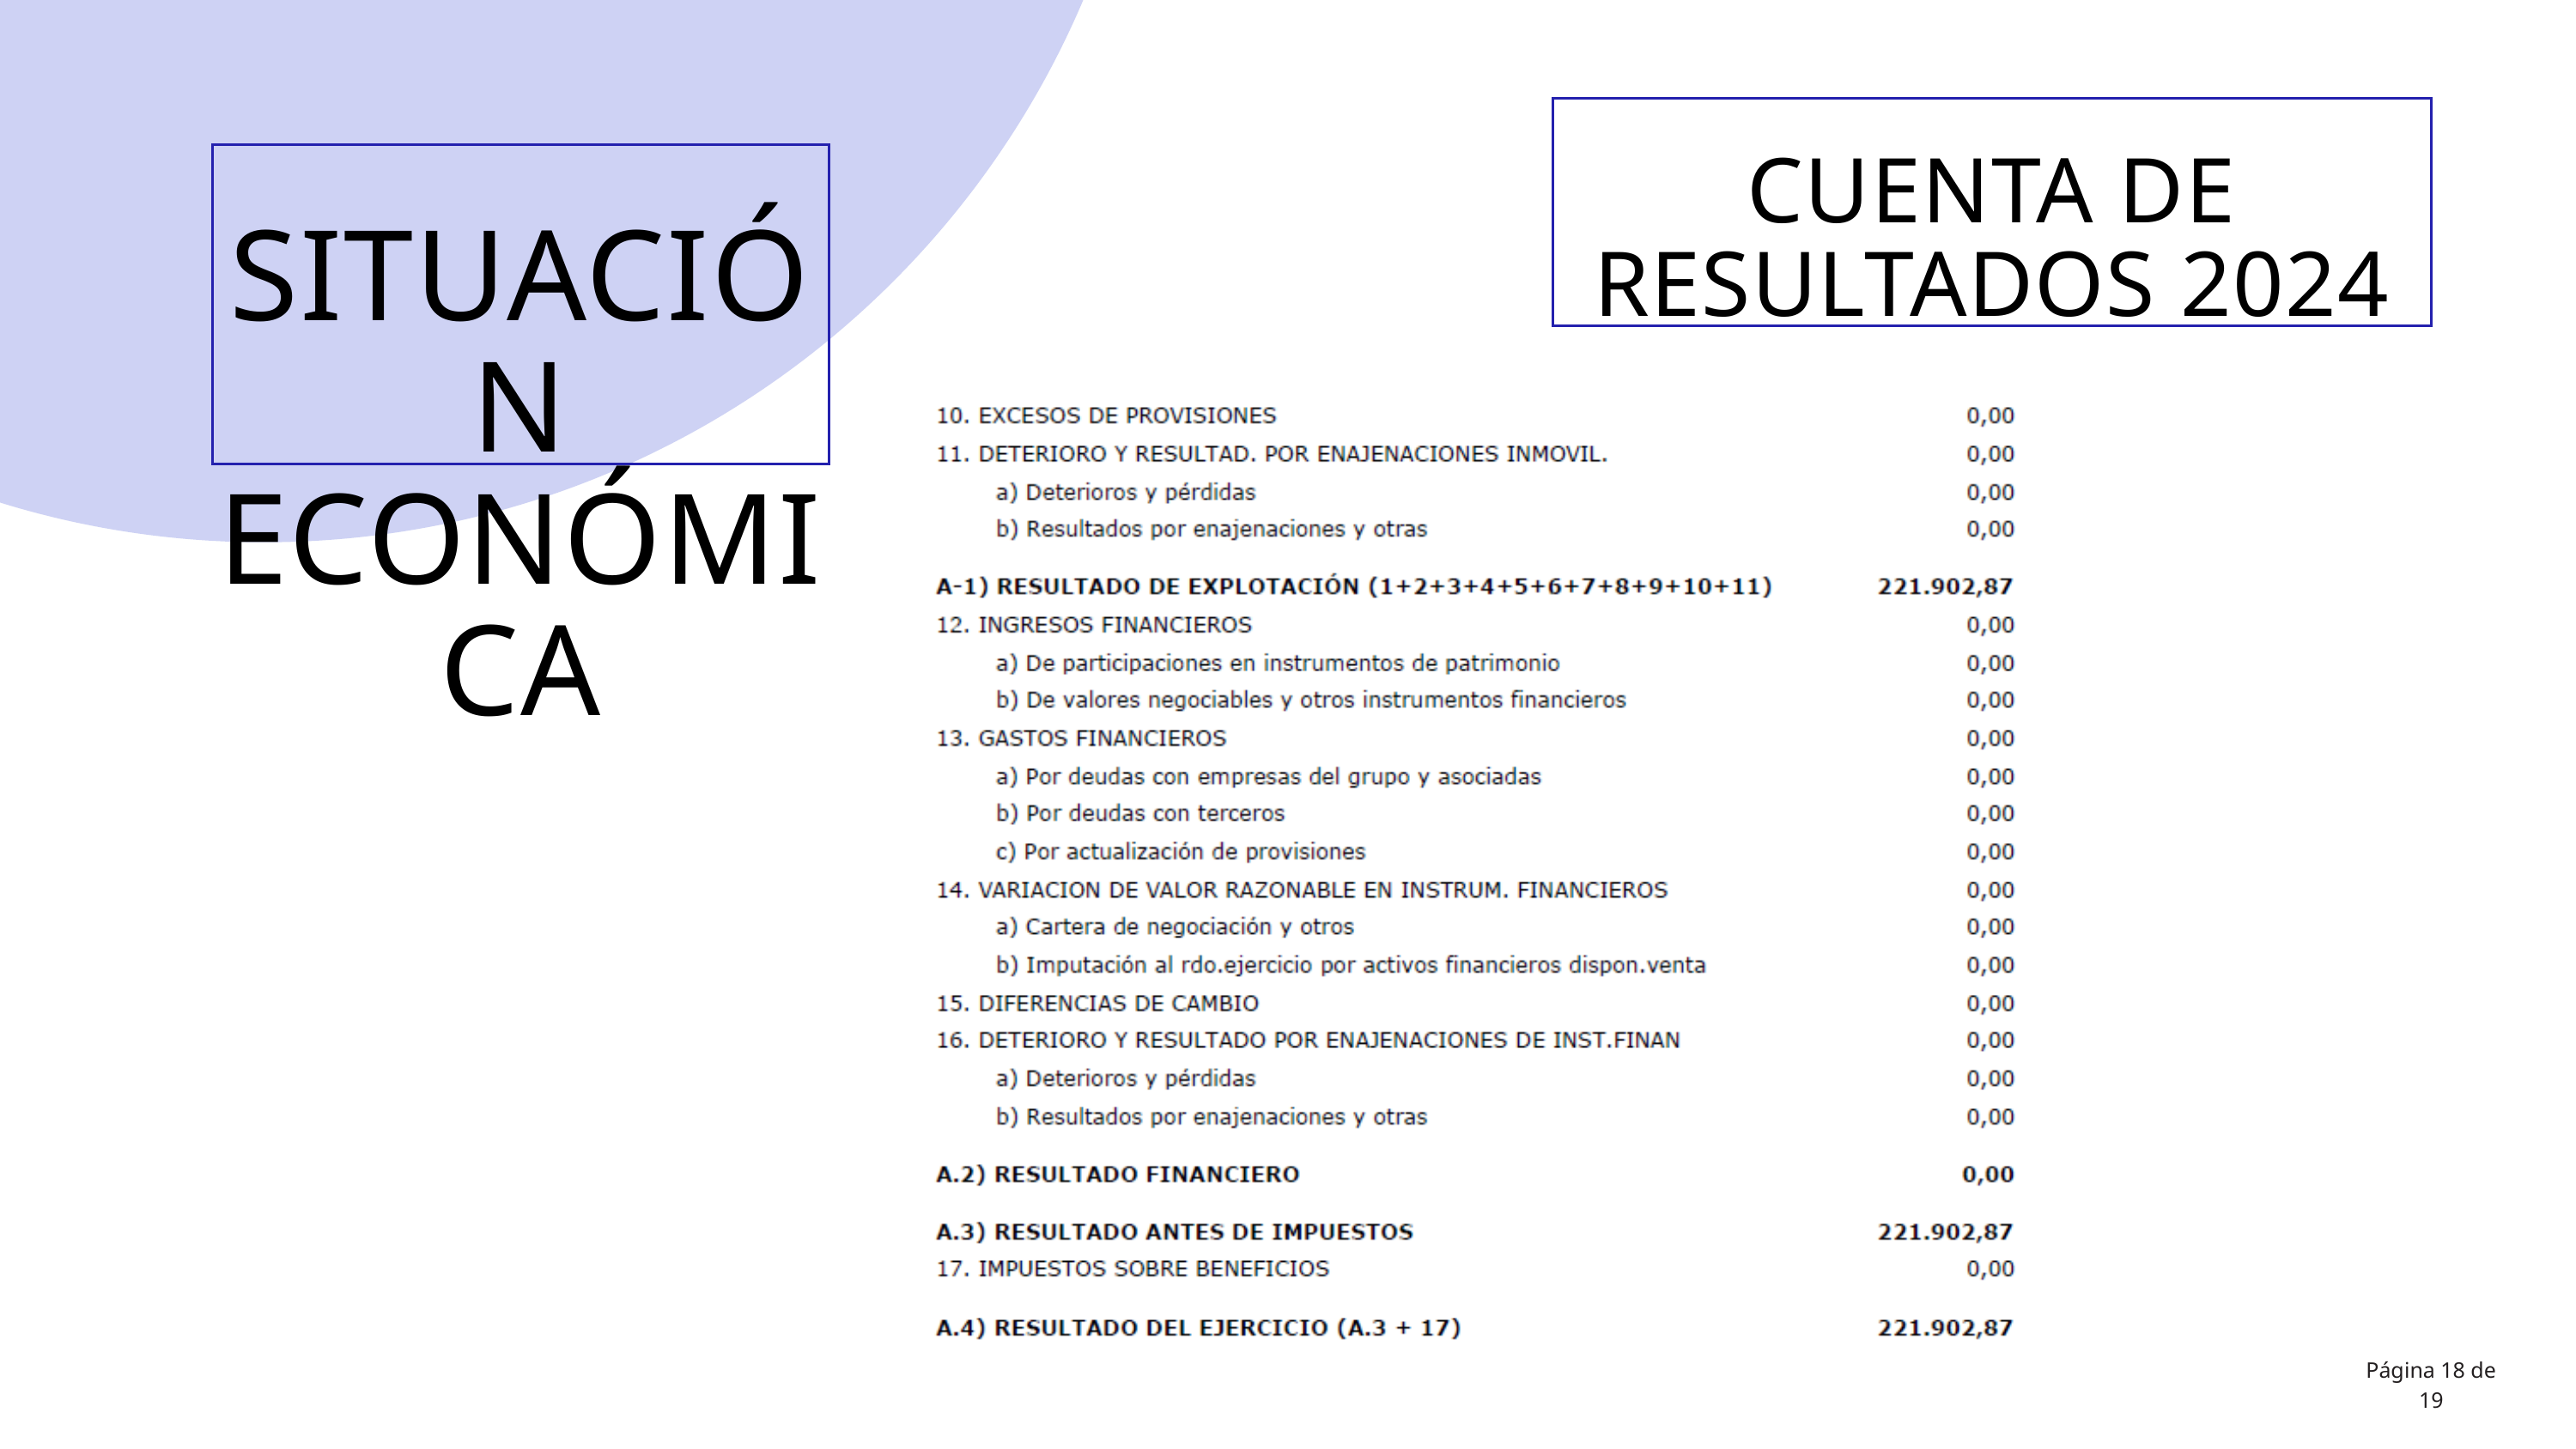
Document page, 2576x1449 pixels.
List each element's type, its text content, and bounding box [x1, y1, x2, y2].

text_box Página 18 de 19 [2354, 1351, 2508, 1382]
text_box [1553, 98, 2431, 146]
text_box [916, 397, 2068, 1369]
text_box SITUACIÓN ECONÓMICA [212, 214, 829, 464]
text_box [0, 0, 1084, 543]
text_box CUENTA DE RESULTADOS 2024 [1552, 146, 2432, 326]
text_box [387, 503, 444, 534]
